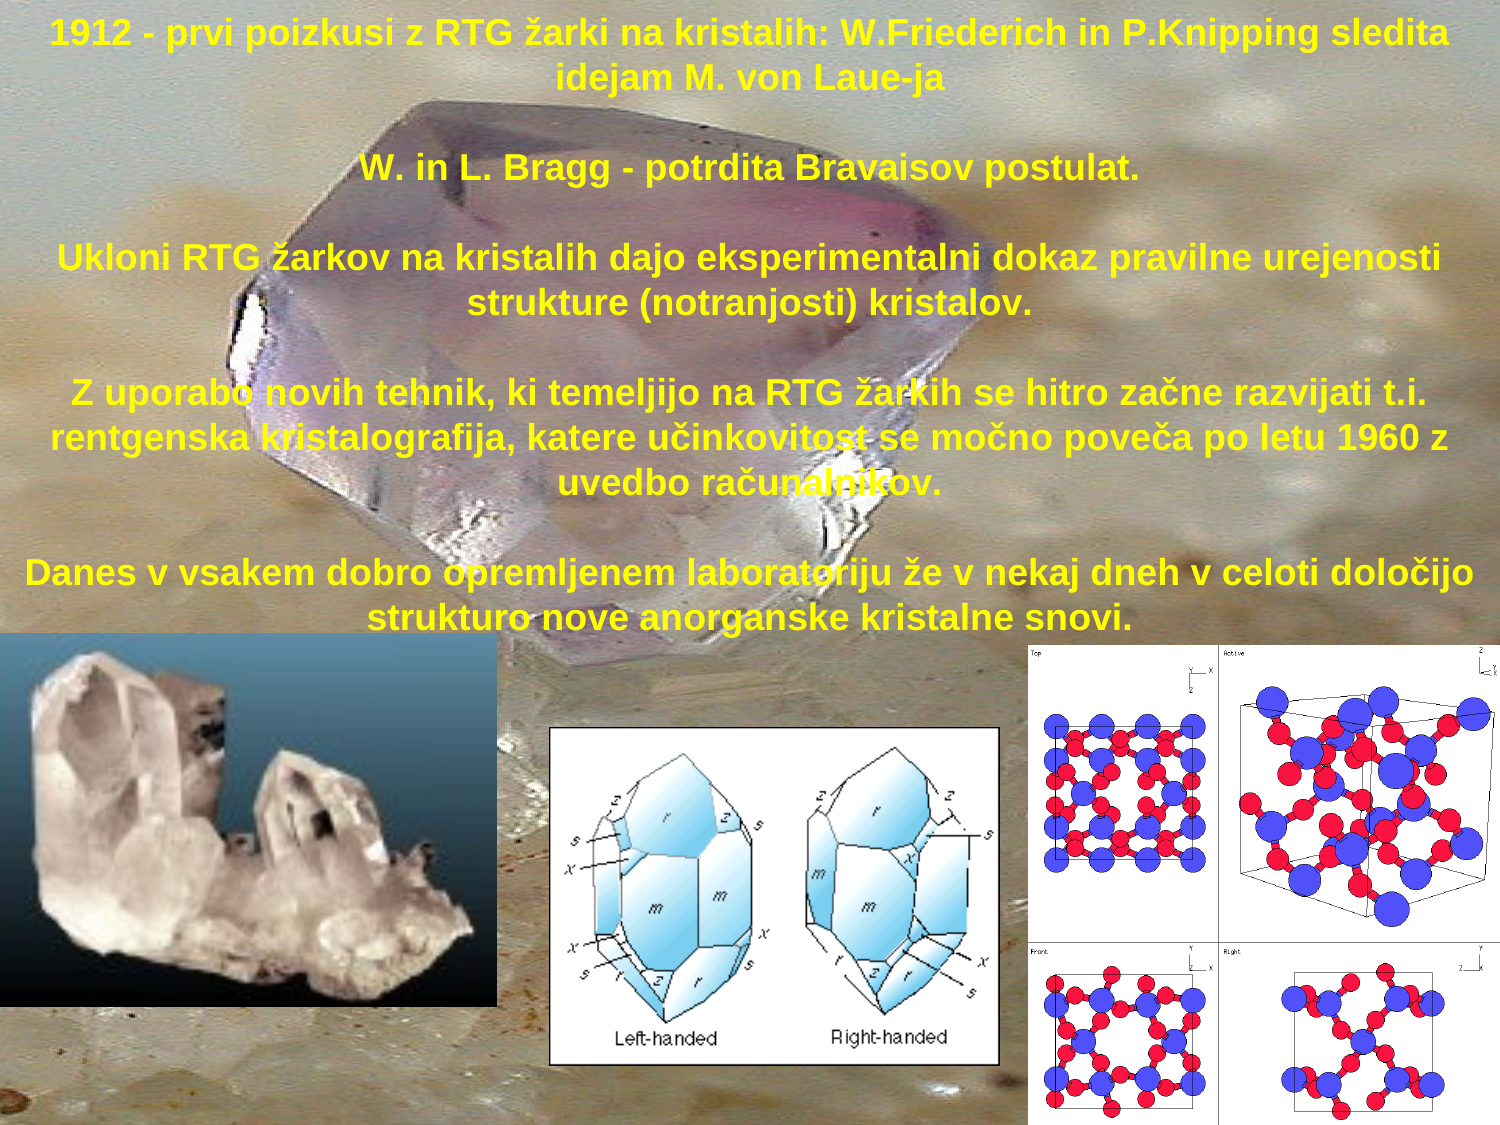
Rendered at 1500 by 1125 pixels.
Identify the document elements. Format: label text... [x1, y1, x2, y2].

picture [0, 633, 1500, 1125]
text_box 1912 - prvi poizkusi z RTG žarki na kristalih: W.Friederich in P.Knipping sledita idejam M. von Laue-ja W. in L. Bragg - potrdita Bravaisov postulat. Ukloni RTG žarkov na kristalih dajo eksperimentalni dokaz pravilne urejenosti strukture (notranjosti) kristalov. Z uporabo novih tehnik, ki temeljijo na RTG žarkih se hitro začne razvijati t.i. rentgenska kristalografija, katere učinkovitost se močno poveča po letu 1960 z uvedbo računalnikov. Danes v vsakem dobro opremljenem laboratoriju že v nekaj dneh v celoti določijo strukturo nove anorganske kristalne snovi. [0, 0, 1500, 646]
